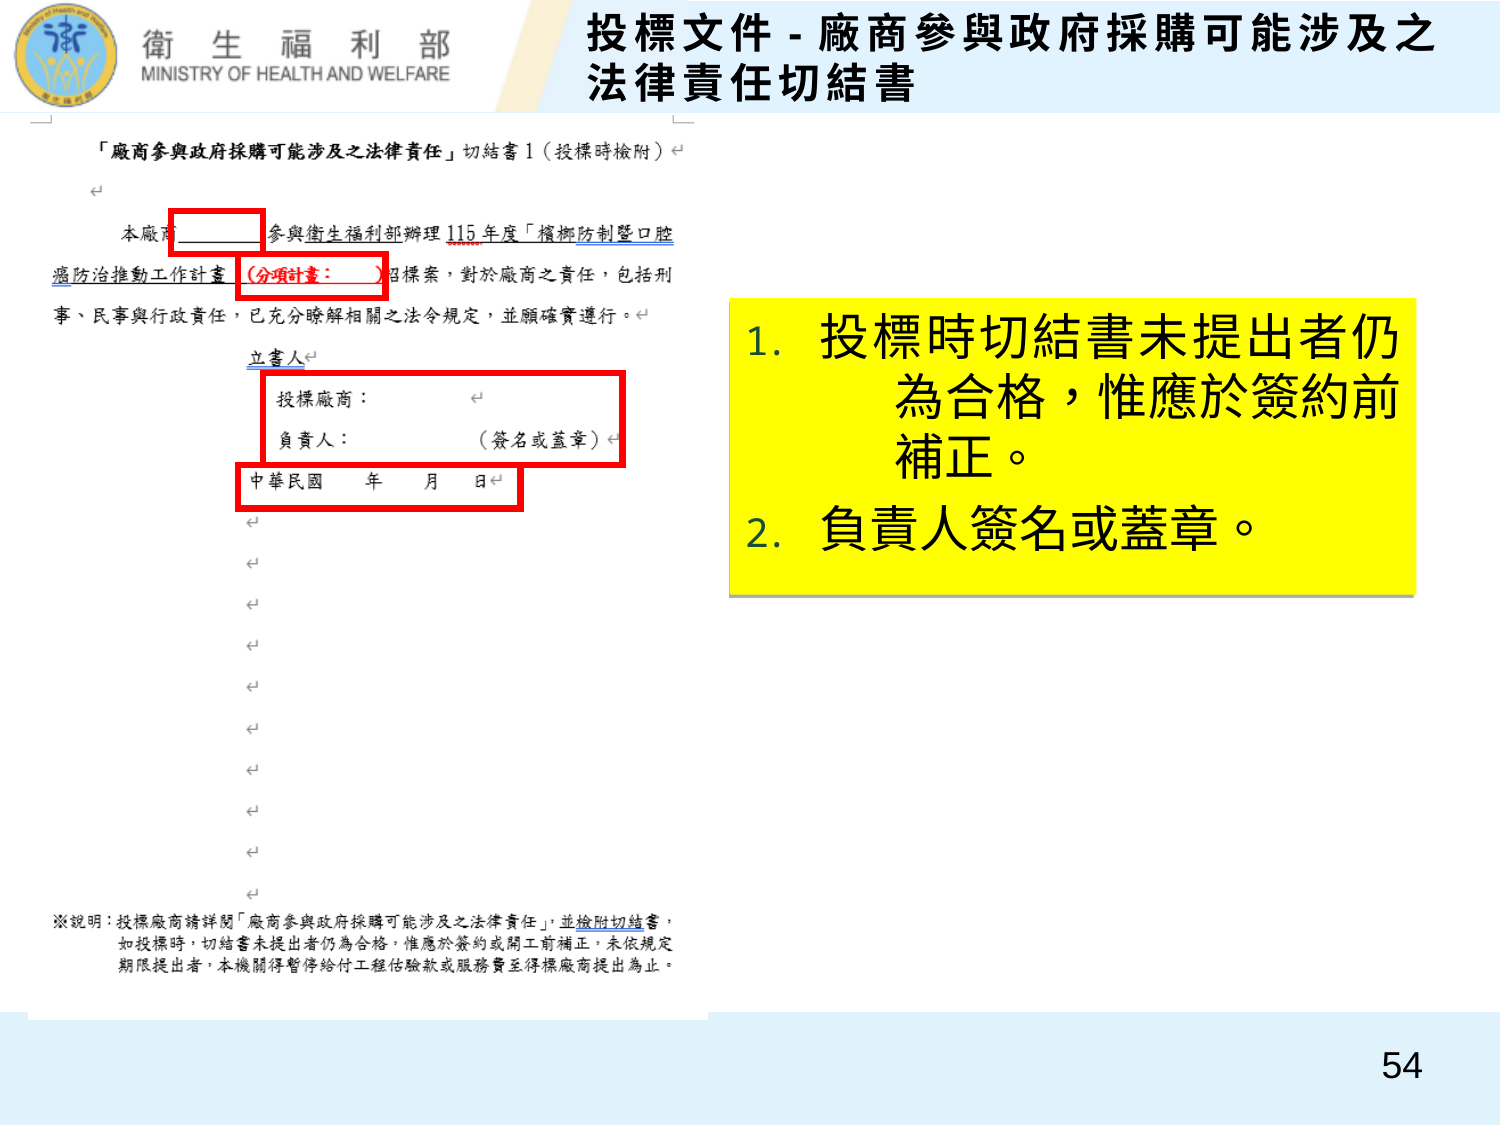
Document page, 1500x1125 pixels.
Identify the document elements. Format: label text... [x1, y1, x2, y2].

text_box 投標時切結書未提出者仍為合格，惟應於簽約前補正。 負責人簽名或蓋章。 [729, 297, 1417, 595]
text_box 54 [1366, 1033, 1459, 1094]
text_box 投標文件-廠商參與政府採購可能涉及之法律責任切結書 [571, 0, 1474, 116]
picture [28, 115, 708, 1021]
